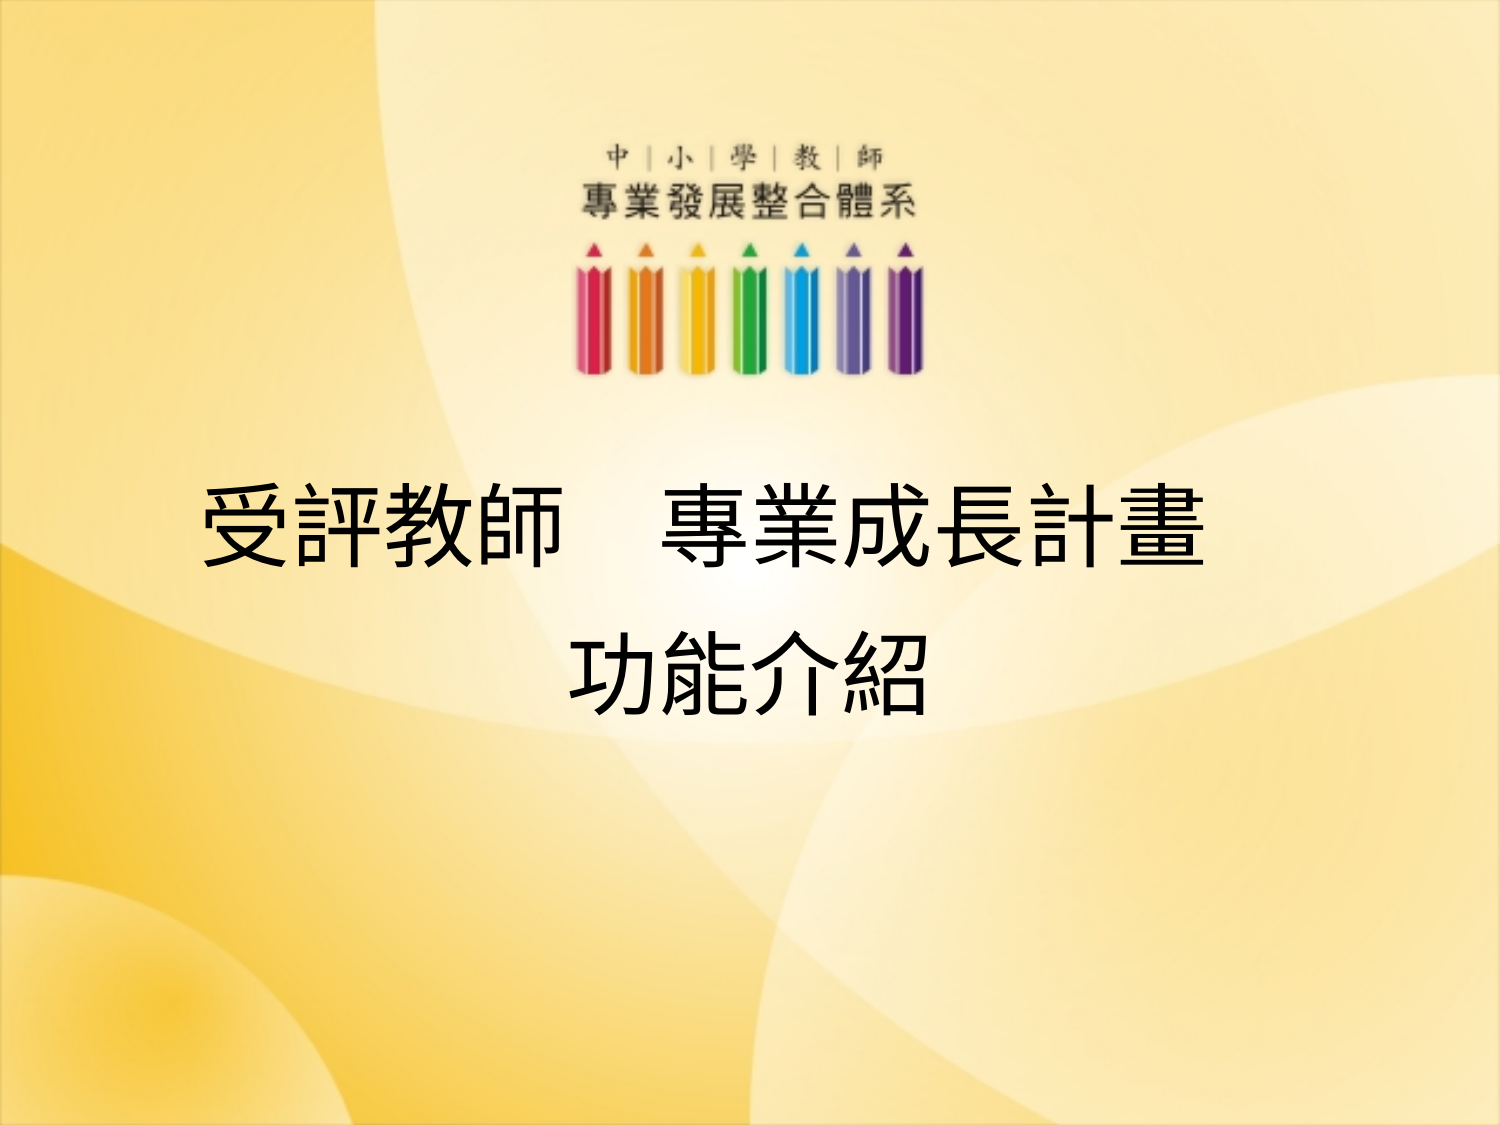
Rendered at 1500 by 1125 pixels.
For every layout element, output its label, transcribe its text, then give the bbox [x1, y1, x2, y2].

picture [0, 0, 1500, 1125]
text_box 受評教師 專業成長計畫 功能介紹 [112, 397, 1388, 799]
